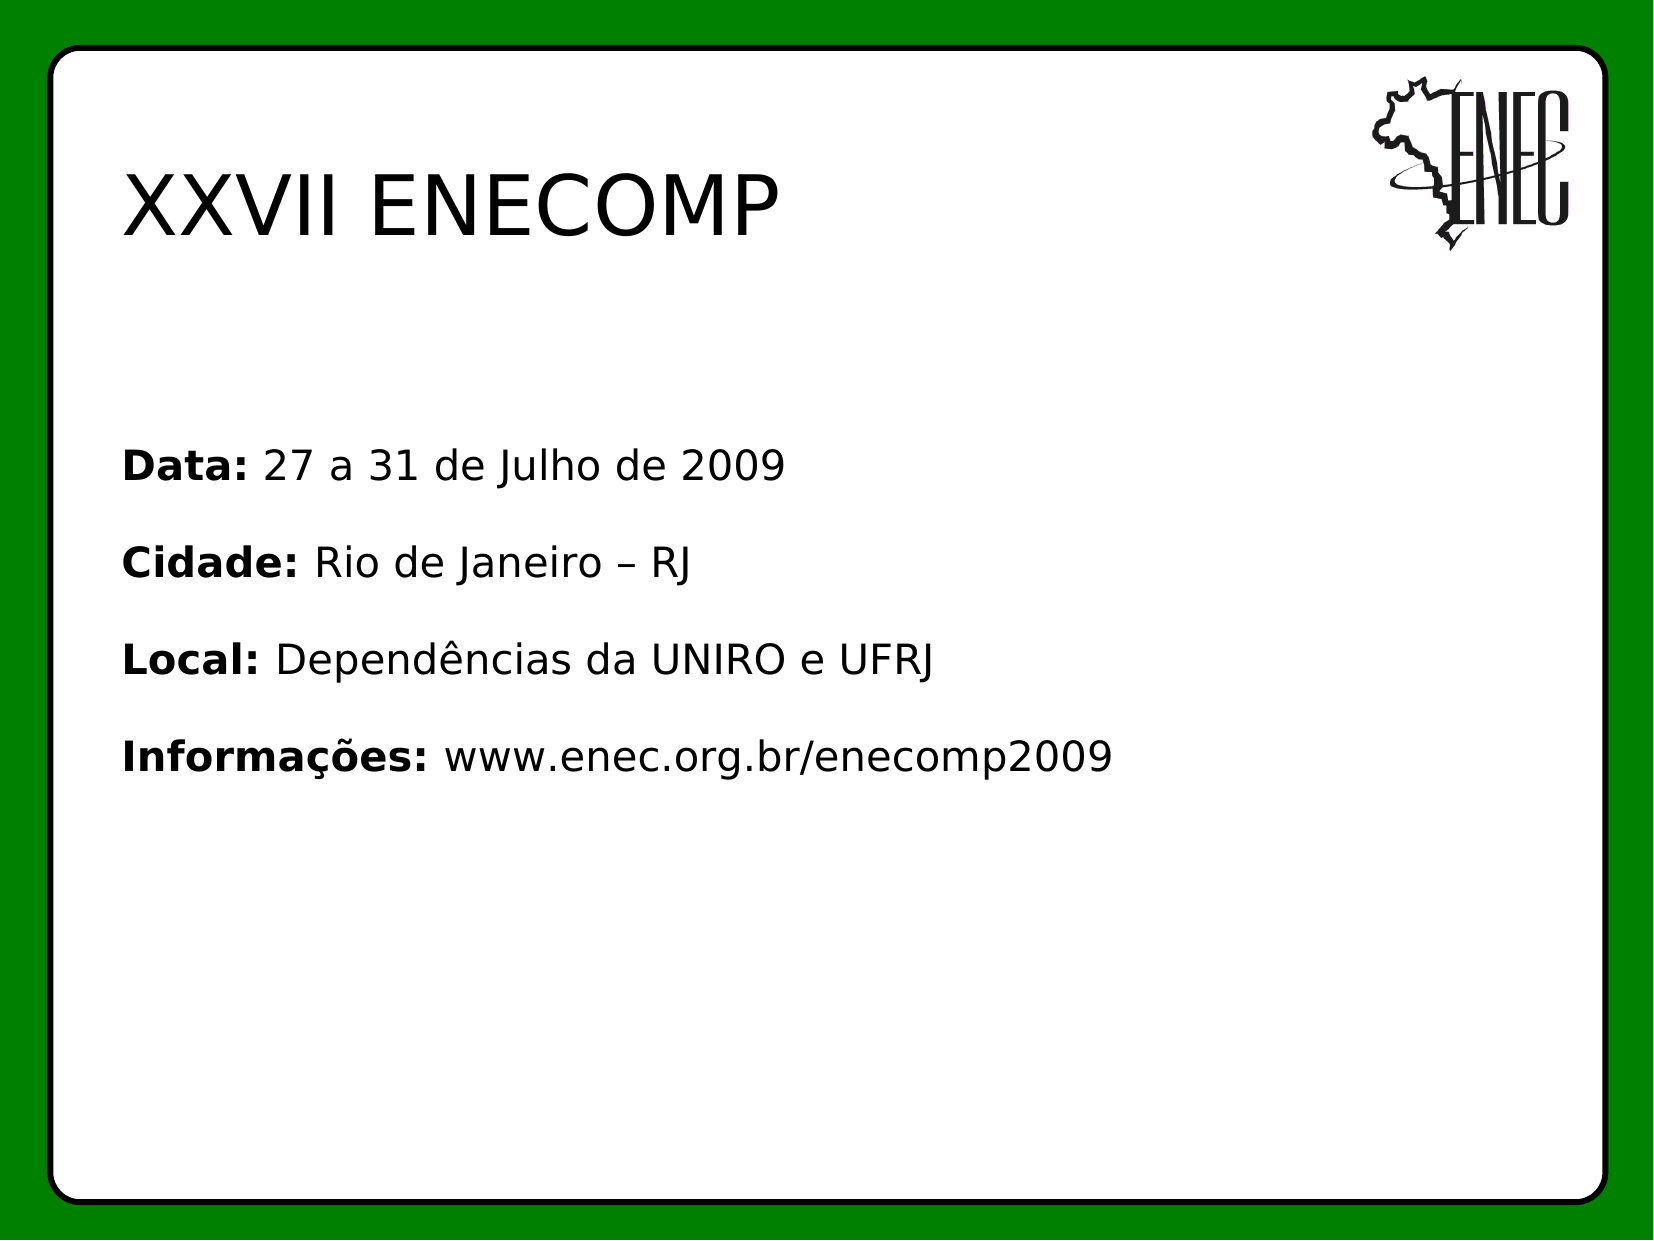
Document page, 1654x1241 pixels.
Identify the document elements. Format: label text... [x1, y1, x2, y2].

picture [1367, 71, 1574, 273]
title XXVII ENECOMP [121, 102, 1534, 311]
list Data: 27 a 31 de Julho de 2009 Cidade: Rio de Janeiro – RJ Local: Dependências da UNIRO e UFRJ Informações: www.enec.org.br/enecomp2009 [121, 344, 1534, 1127]
